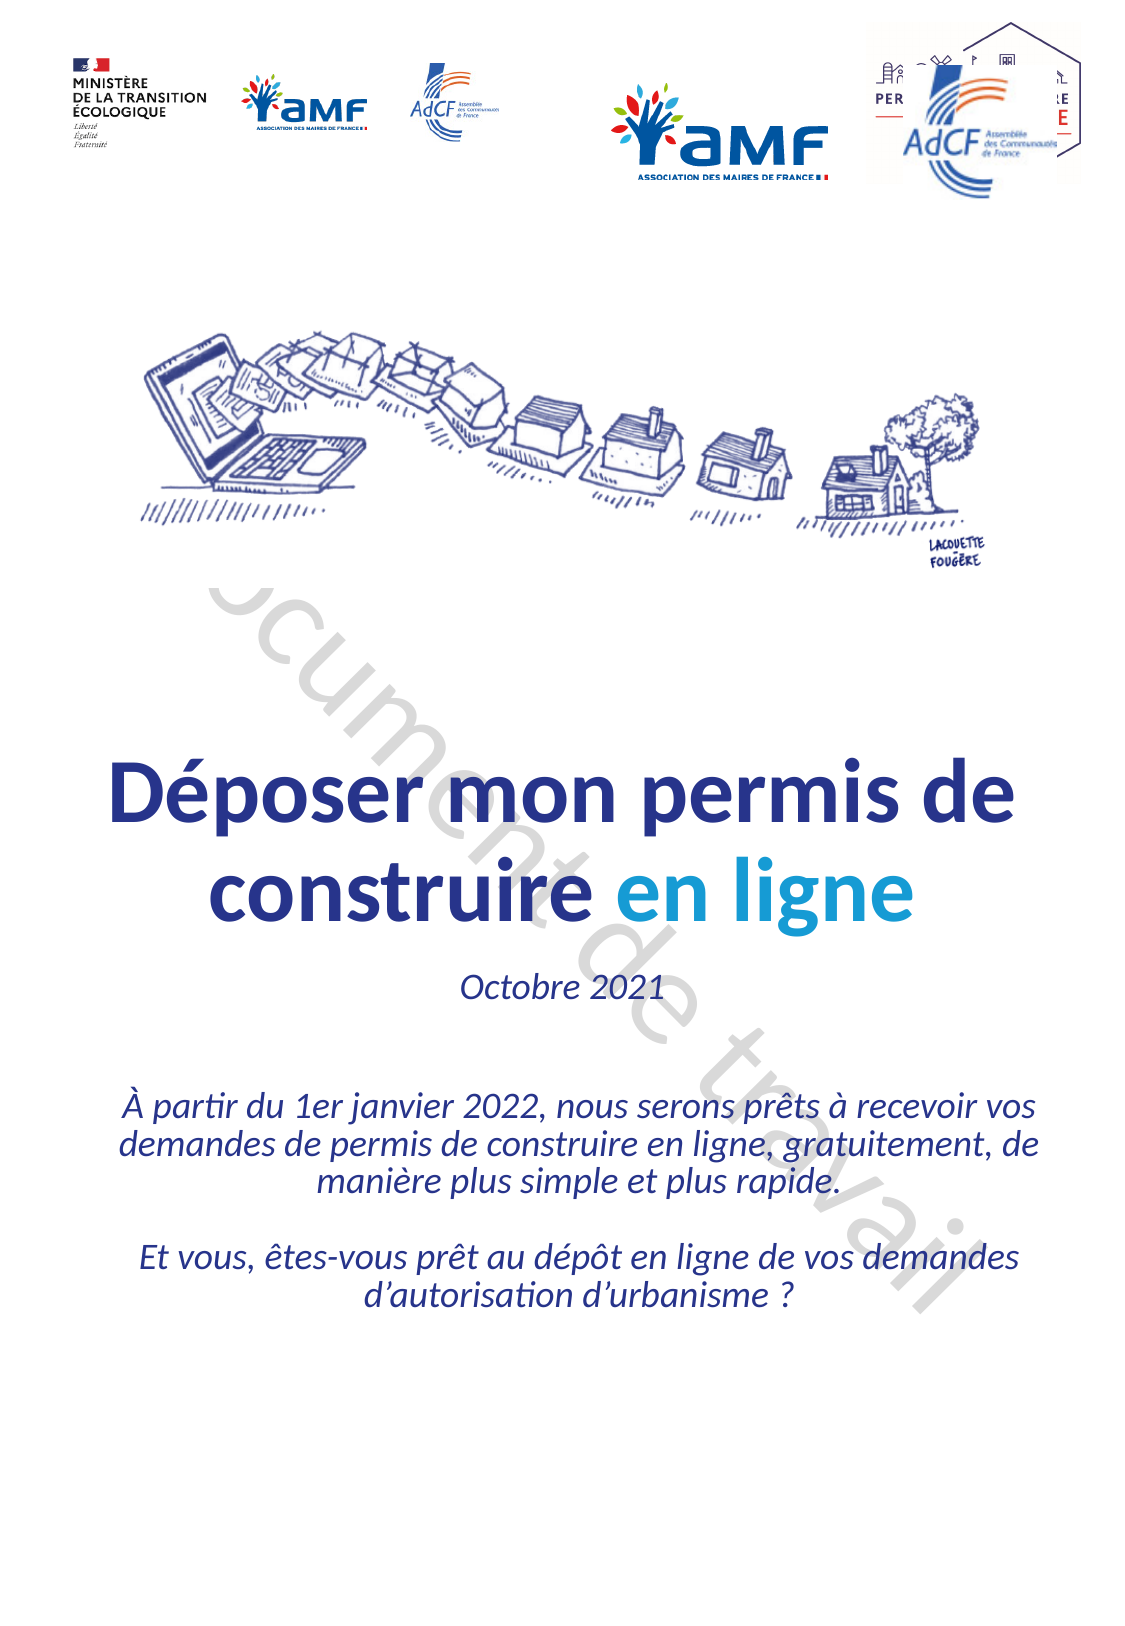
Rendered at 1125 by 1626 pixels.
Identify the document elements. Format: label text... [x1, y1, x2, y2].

picture [114, 315, 1011, 588]
title Déposer mon permis de construire en ligne [53, 594, 1072, 1091]
text_box À partir du 1er janvier 2022, nous serons prêts à recevoir vos demandes de permis de construire en ligne, gratuitement, de manière plus simple et plus rapide. Et vous, êtes-vous prêt au dépôt en ligne de vos demandes d’autorisation d’urbanisme ? [92, 1090, 1067, 1445]
text_box Octobre 2021 [337, 963, 788, 1025]
